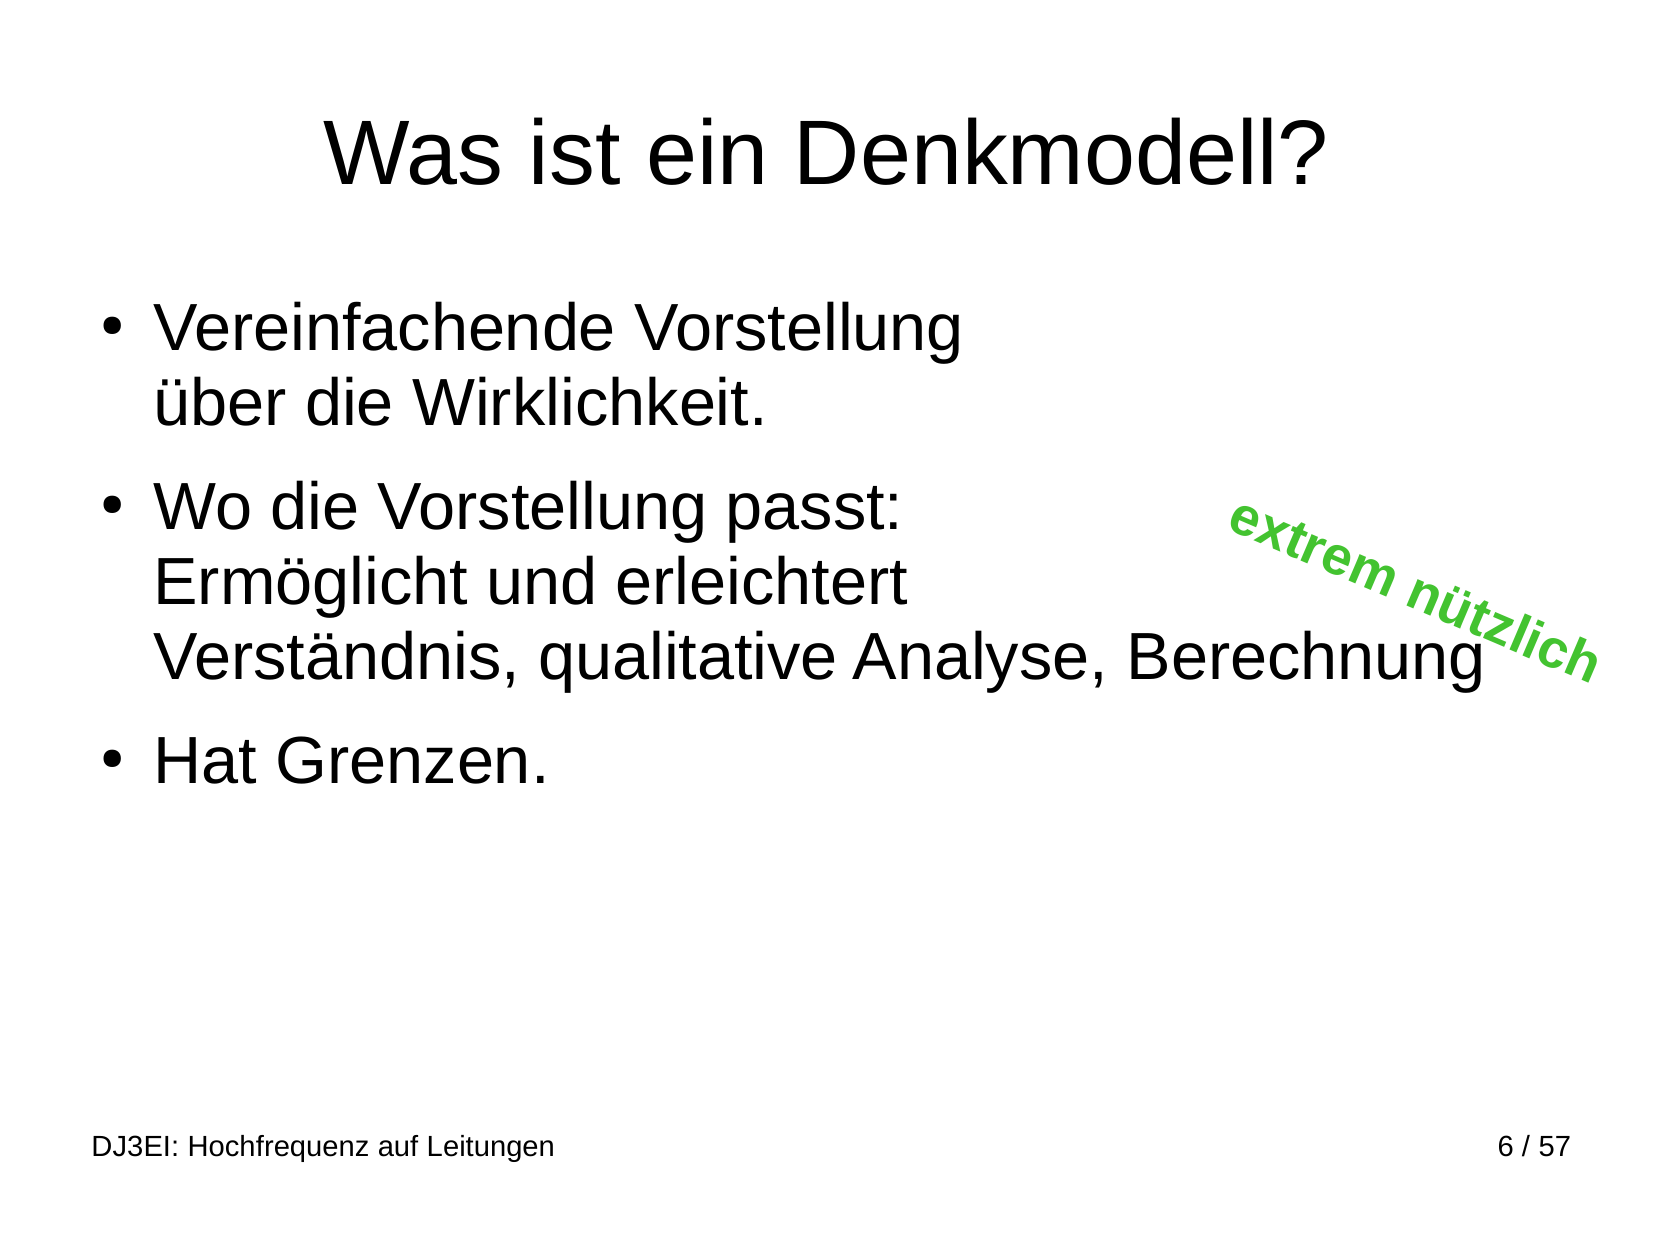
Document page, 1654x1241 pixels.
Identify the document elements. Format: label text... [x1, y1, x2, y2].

text_box extrem nützlich [1204, 471, 1628, 709]
list Vereinfachende Vorstellung über die Wirklichkeit. Wo die Vorstellung passt: Ermöglicht und erleichtert Verständnis, qualitative Analyse, Berechnung Hat Grenzen. [82, 290, 1571, 1010]
title Was ist ein Denkmodell? [82, 49, 1571, 257]
